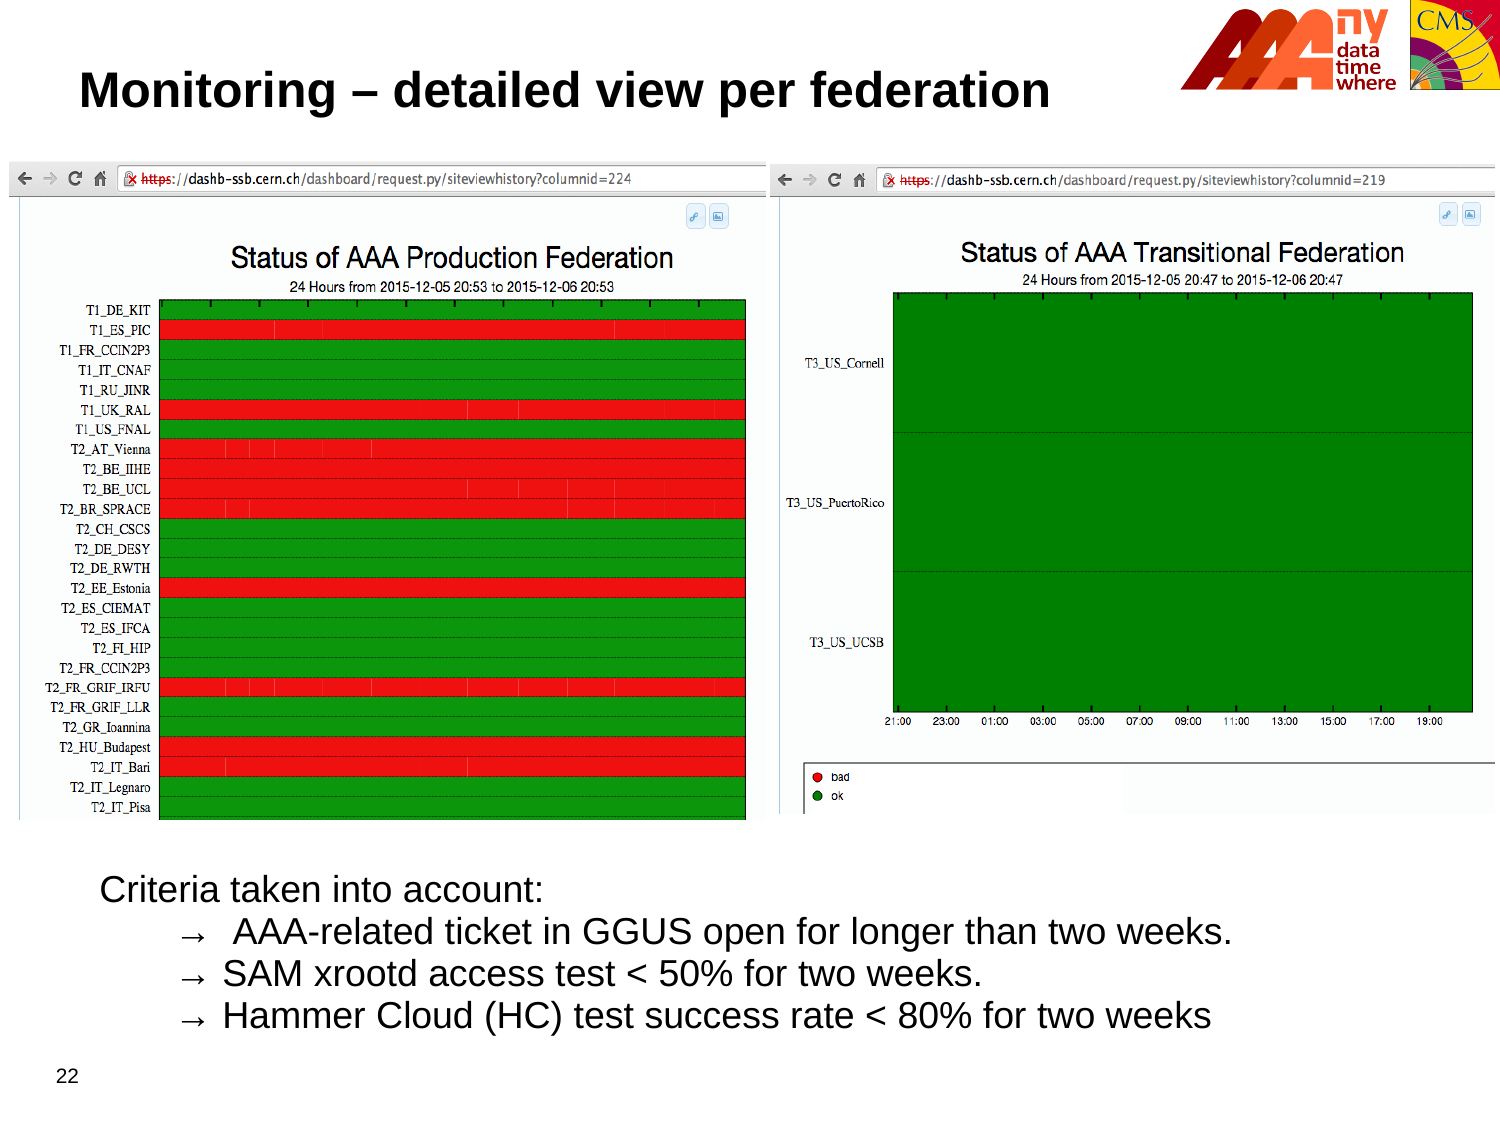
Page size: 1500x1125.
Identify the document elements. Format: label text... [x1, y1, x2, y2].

picture [9, 161, 766, 820]
picture [1180, 9, 1396, 90]
picture [770, 164, 1495, 814]
text_box Criteria taken into account: → AAA-related ticket in GGUS open for longer than two weeks. → SAM xrootd access test < 50% for two weeks. → Hammer Cloud (HC) test success rate < 80% for two weeks [84, 861, 1405, 1045]
picture [1410, 0, 1500, 90]
title Monitoring – detailed view per federation [64, 54, 1198, 147]
